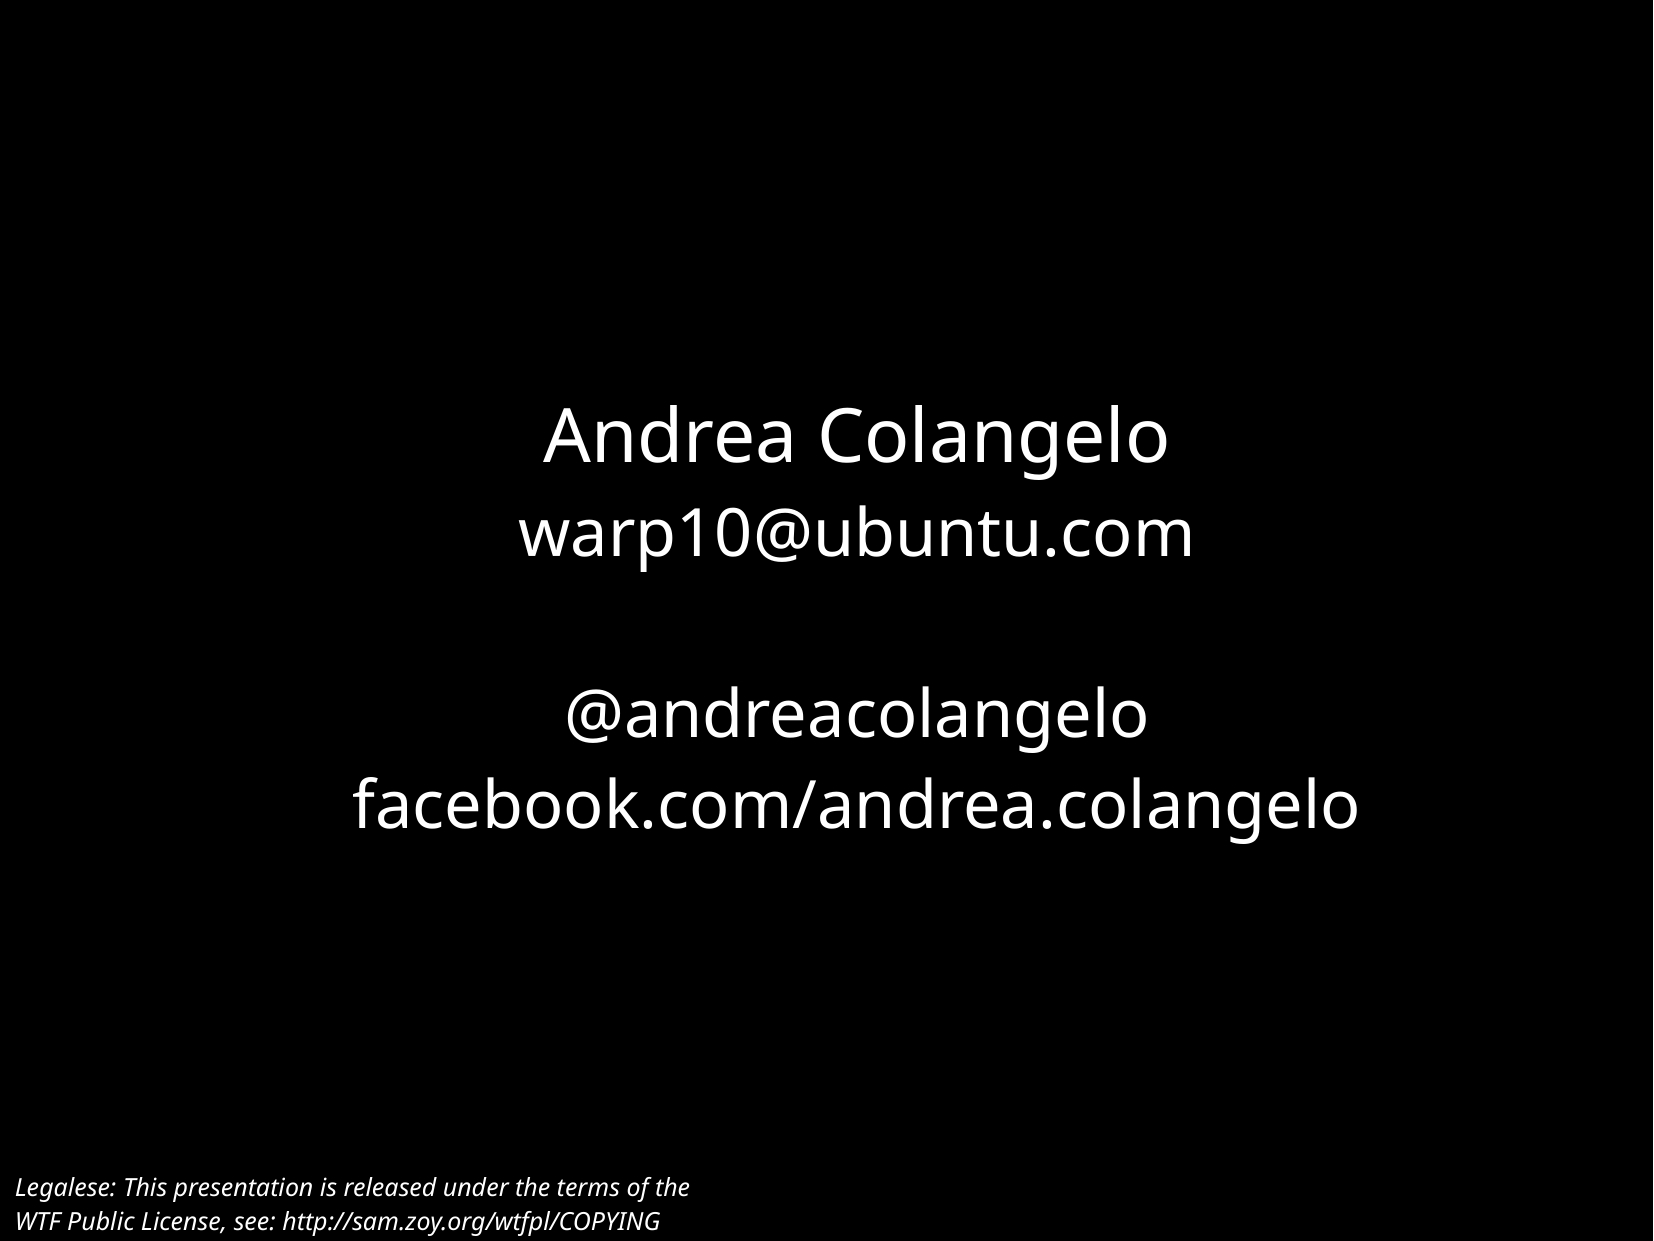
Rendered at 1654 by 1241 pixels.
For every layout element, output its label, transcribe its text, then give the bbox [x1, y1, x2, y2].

text_box Legalese: This presentation is released under the terms of the WTF Public License, see: http://sam.zoy.org/wtfpl/COPYING [0, 1162, 706, 1241]
text_box Andrea Colangelo warp10@ubuntu.com @andreacolangelo facebook.com/andrea.colangelo [337, 375, 1351, 774]
